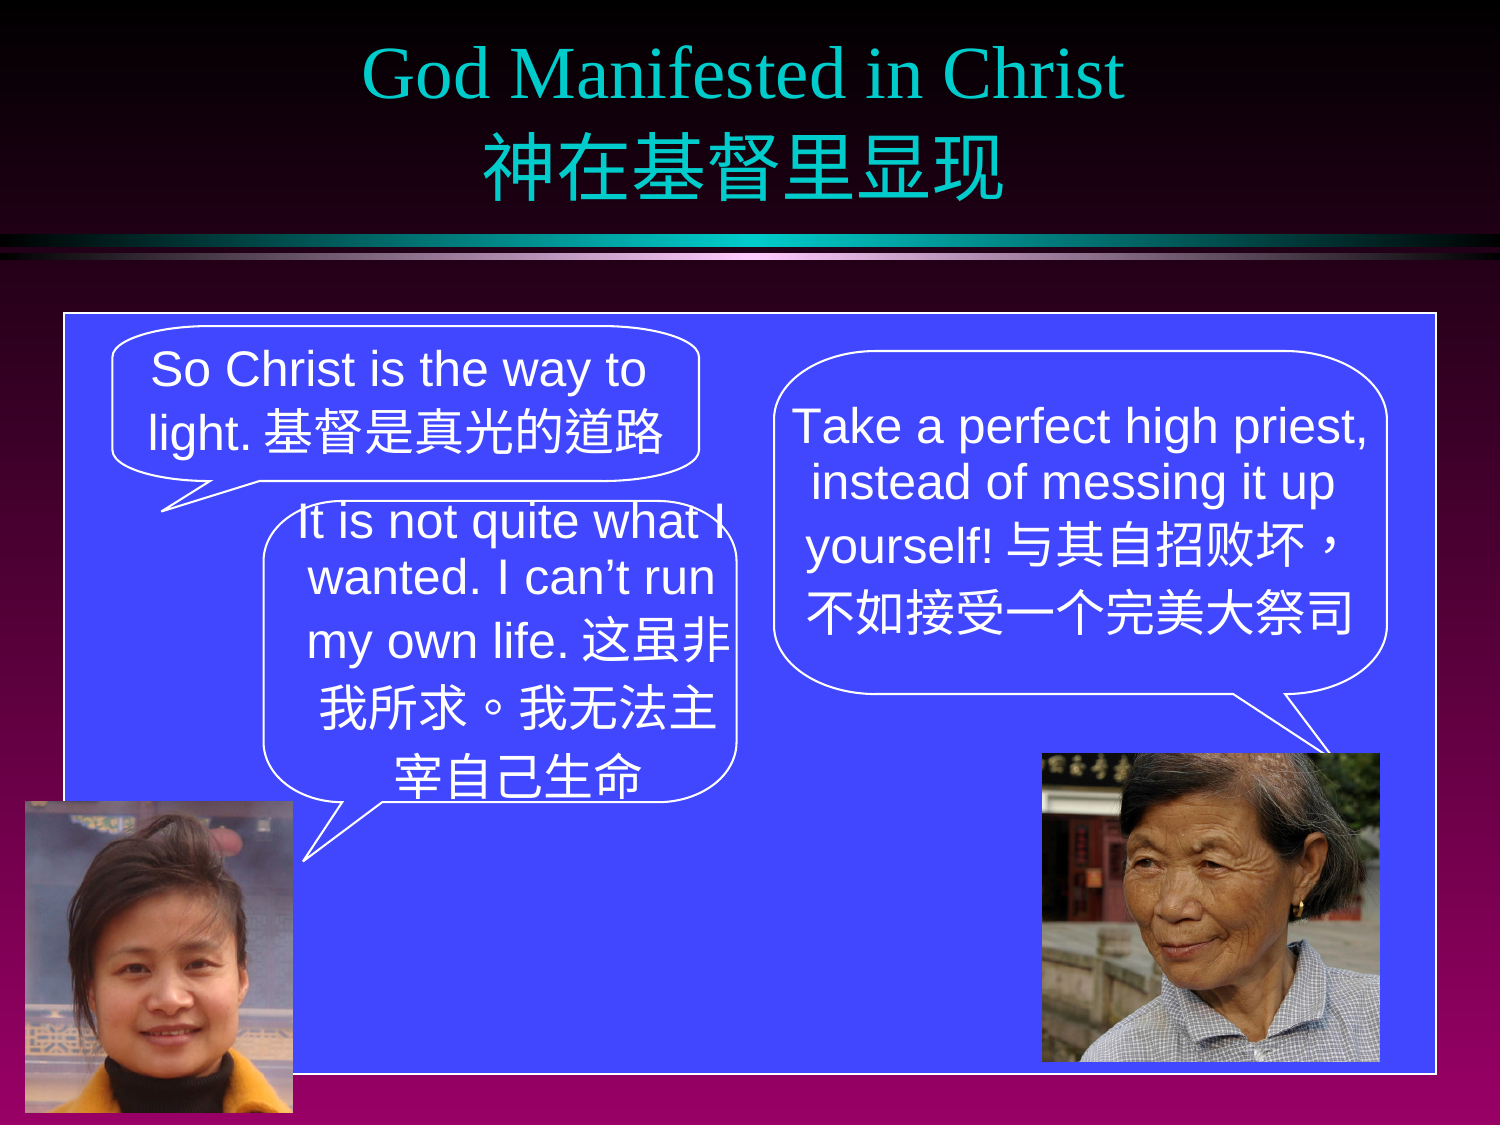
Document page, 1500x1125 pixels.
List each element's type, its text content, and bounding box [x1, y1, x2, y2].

picture [25, 801, 293, 1113]
picture [1042, 753, 1380, 1062]
title God Manifested in Christ 神在基督里显现 [99, 37, 1388, 225]
text_box It is not quite what I wanted. I can’t run my own life.这虽非 我所求。我无法主 宰自己生命 [263, 500, 737, 862]
text_box [63, 313, 1437, 1074]
text_box So Christ is the way to light.基督是真光的道路 [112, 326, 699, 512]
text_box Take a perfect high priest, instead of messing it up yourself!与其自招败坏， 不如接受一个完美大祭司 [774, 351, 1387, 753]
